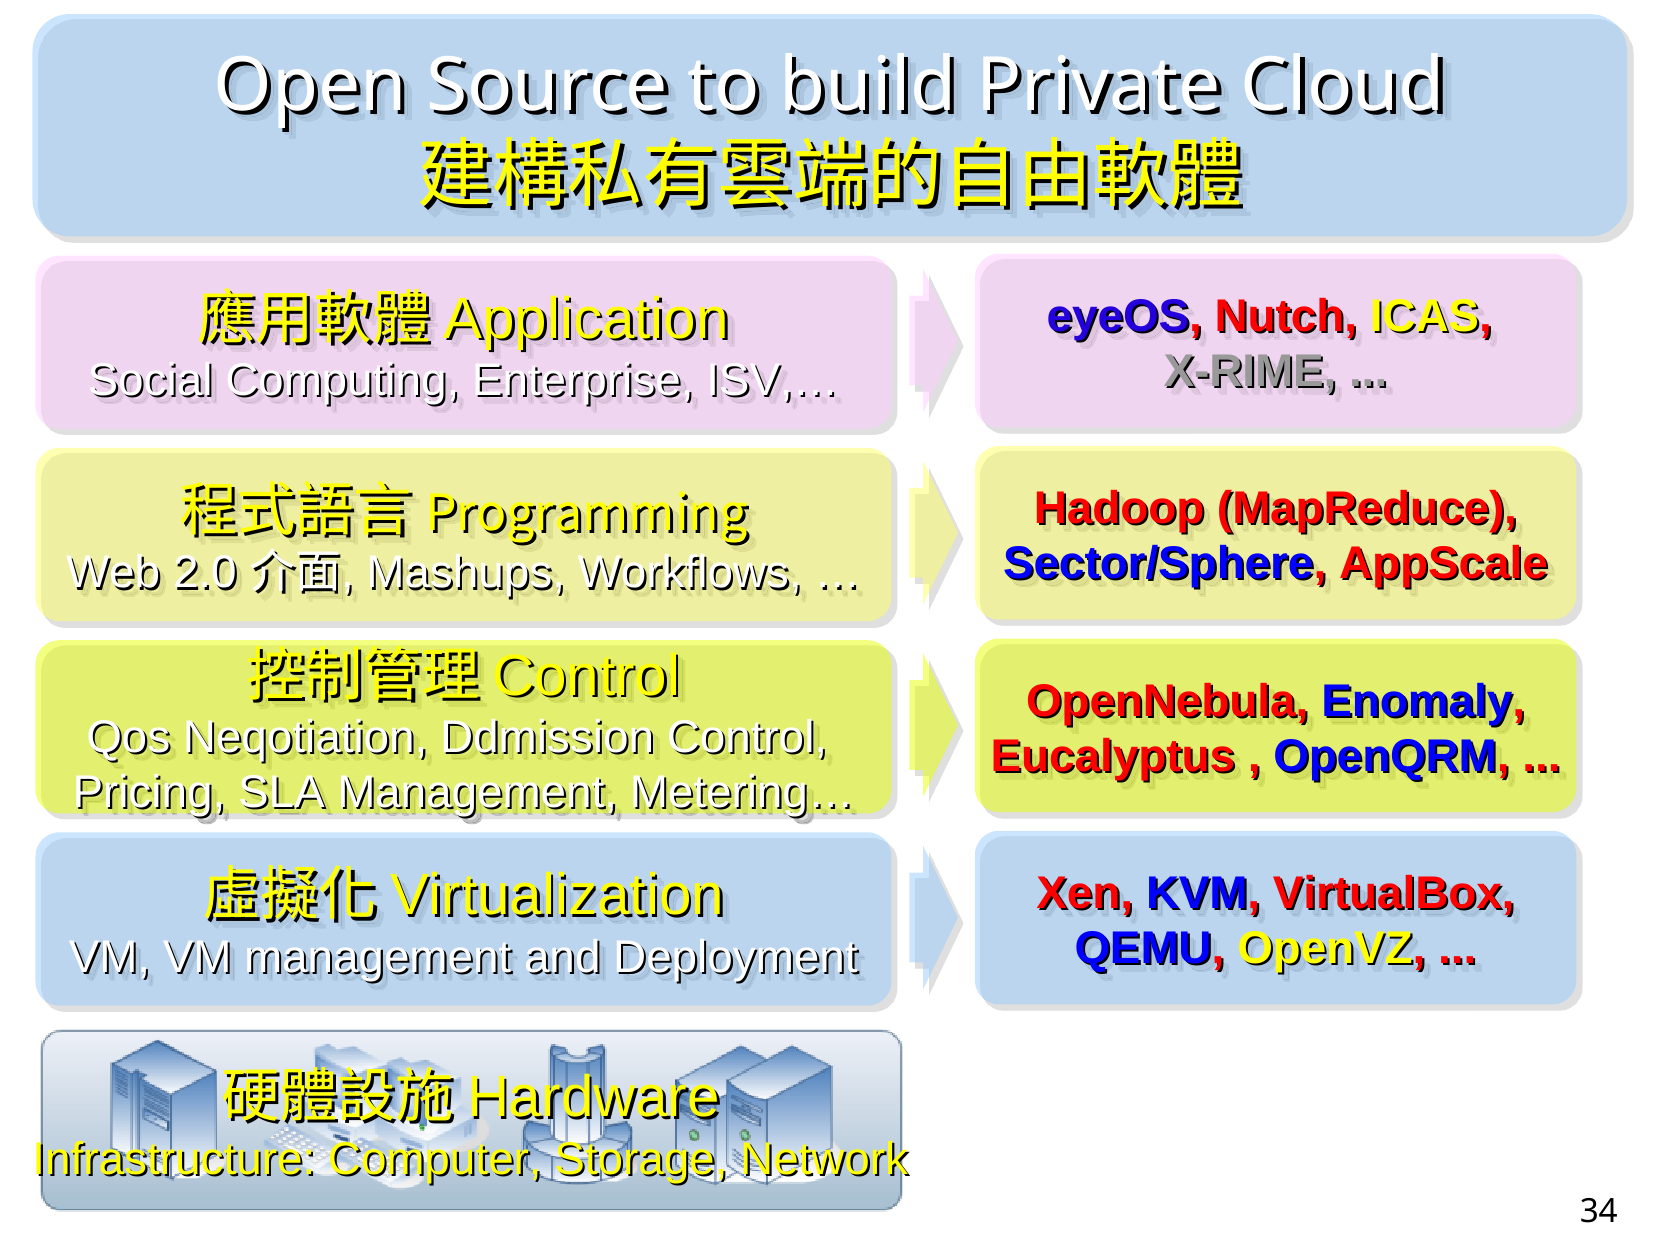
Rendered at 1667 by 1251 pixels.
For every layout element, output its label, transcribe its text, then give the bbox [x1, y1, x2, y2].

text_box 虛擬化 Virtualization VM, VM management and Deployment [35, 832, 892, 1006]
picture [35, 1024, 906, 1218]
text_box 控制管理 Control Qos Neqotiation, Ddmission Control, Pricing, SLA Management, Metering… [35, 640, 892, 814]
text_box Hadoop (MapReduce), Sector/Sphere, AppScale [974, 445, 1577, 620]
text_box eyeOS, Nutch, ICAS, X-RIME, ... [974, 253, 1577, 428]
text_box 程式語言 Programming Web 2.0 介面, Mashups, Workflows, … [35, 447, 892, 622]
text_box [909, 653, 958, 797]
text_box Open Source to build Private Cloud 建構私有雲端的自由軟體 [32, 14, 1628, 237]
text_box 應用軟體 Application Social Computing, Enterprise, ISV,… [35, 255, 892, 429]
text_box [909, 845, 958, 990]
text_box Xen, KVM, VirtualBox, QEMU, OpenVZ, ... [974, 830, 1577, 1005]
text_box OpenNebula, Enomaly, Eucalyptus , OpenQRM, ... [974, 638, 1577, 813]
text_box [909, 461, 958, 605]
text_box [909, 268, 958, 413]
